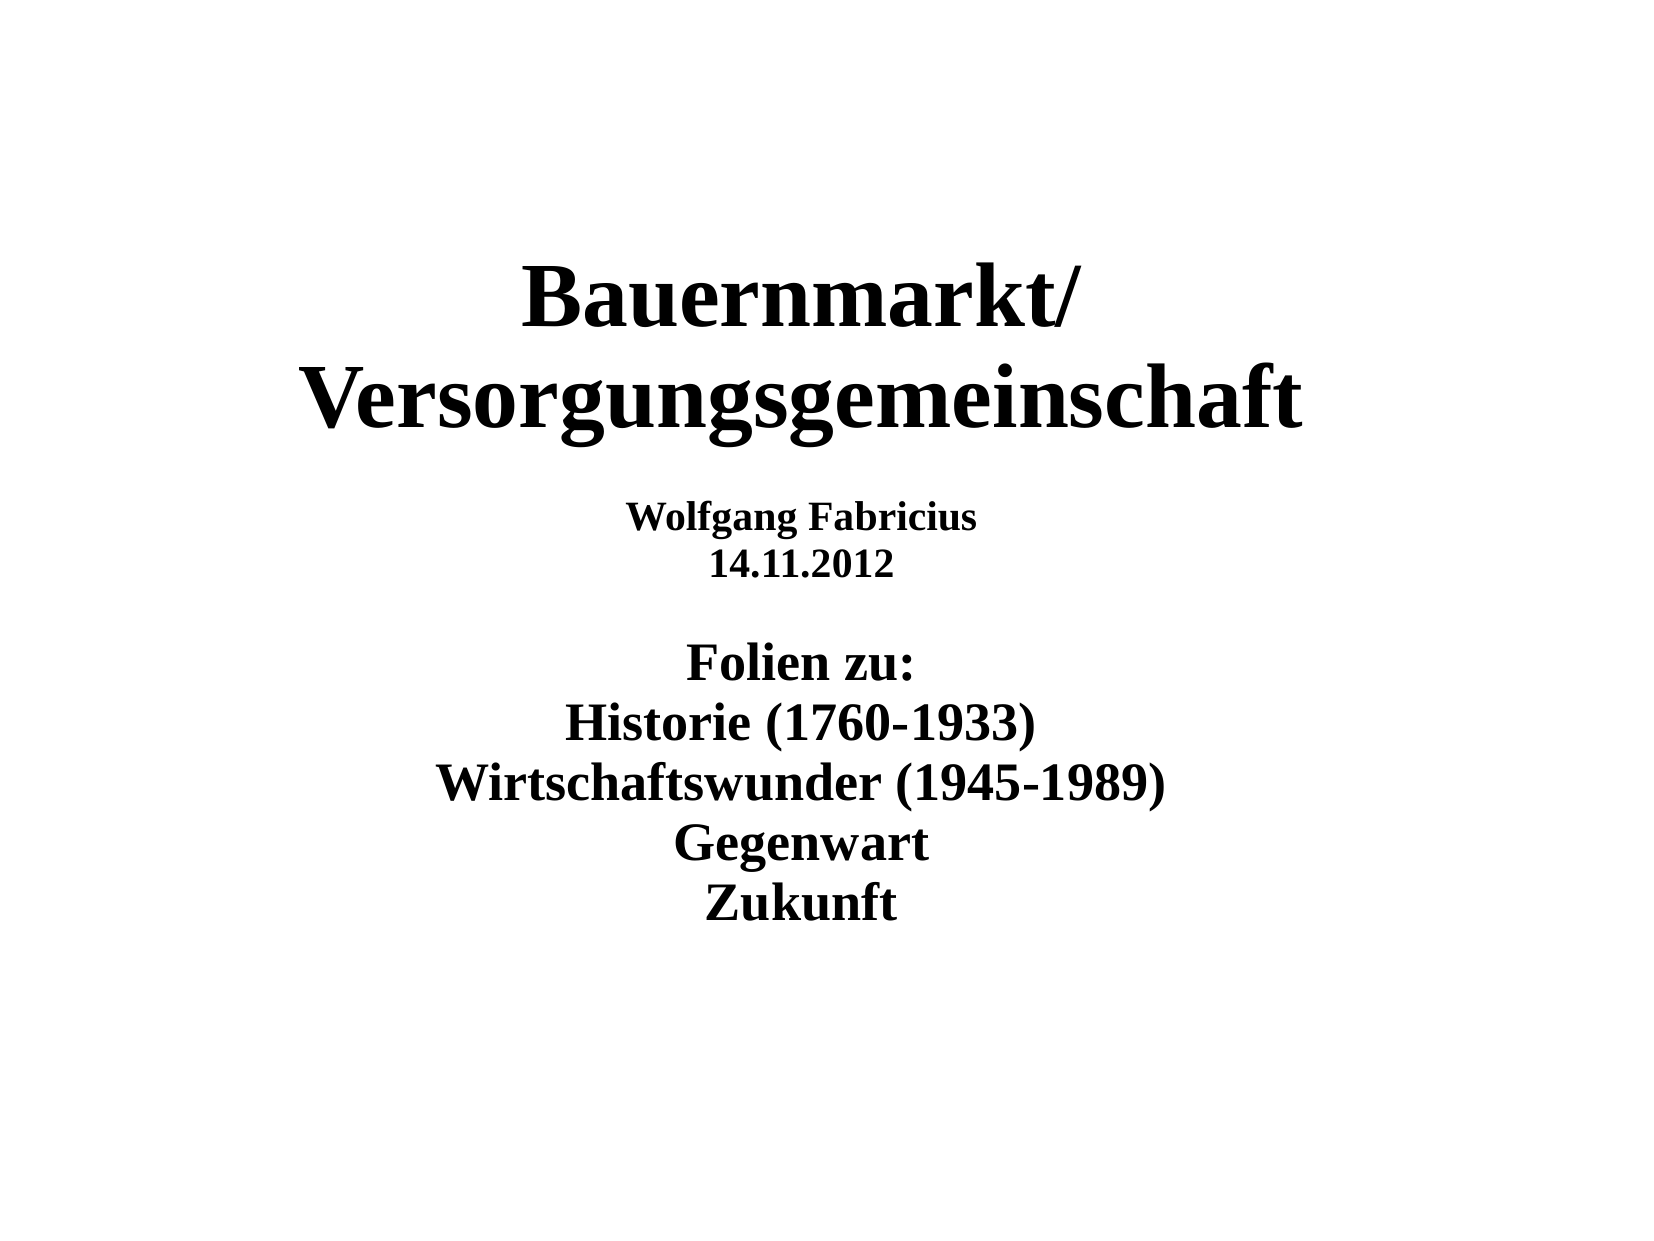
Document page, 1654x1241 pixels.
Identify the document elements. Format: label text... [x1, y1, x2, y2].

text_box Bauernmarkt/ Versorgungsgemeinschaft Wolfgang Fabricius 14.11.2012 Folien zu: Historie (1760-1933) Wirtschaftswunder (1945-1989) Gegenwart Zukunft [283, 236, 1371, 940]
